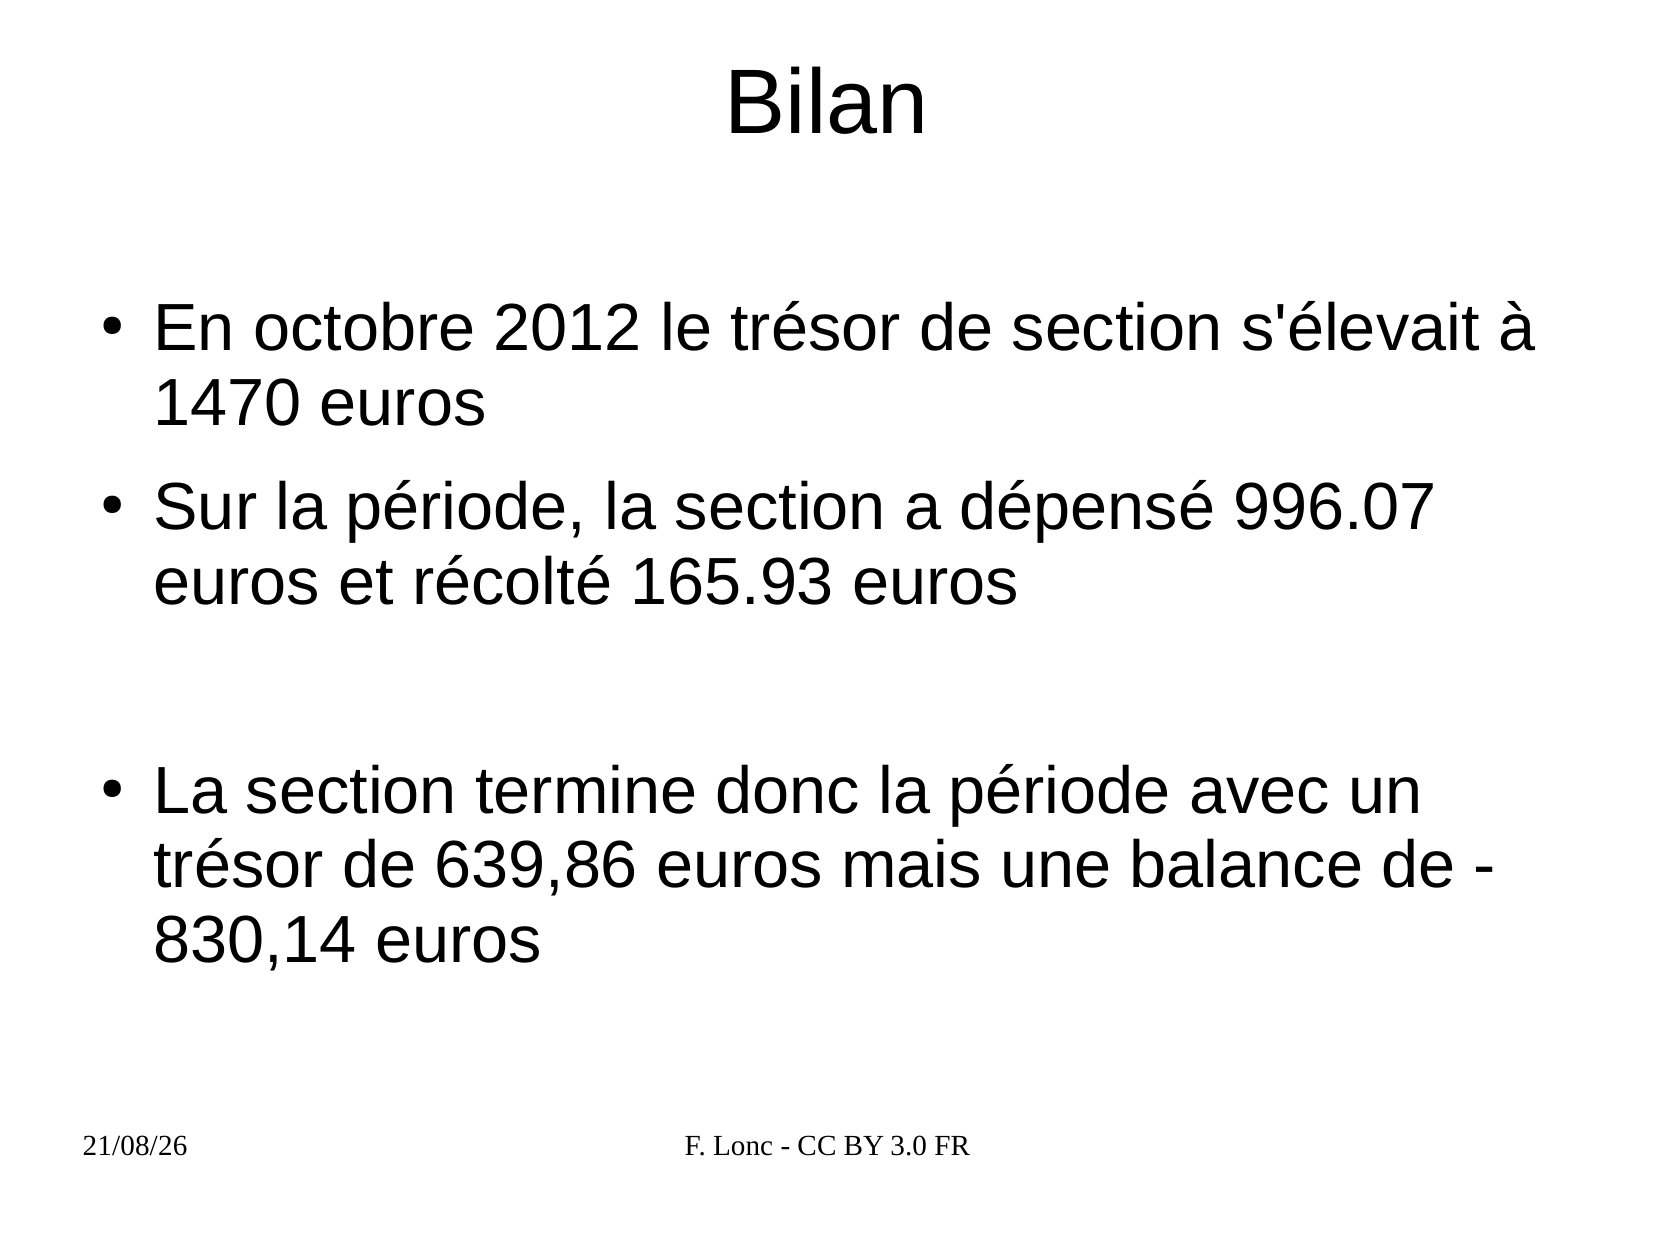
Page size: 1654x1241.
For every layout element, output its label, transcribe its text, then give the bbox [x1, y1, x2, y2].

list En octobre 2012 le trésor de section s'élevait à 1470 euros Sur la période, la section a dépensé 996.07 euros et récolté 165.93 euros La section termine donc la période avec un trésor de 639,86 euros mais une balance de -830,14 euros [82, 290, 1571, 1109]
title Bilan [82, 49, 1571, 257]
